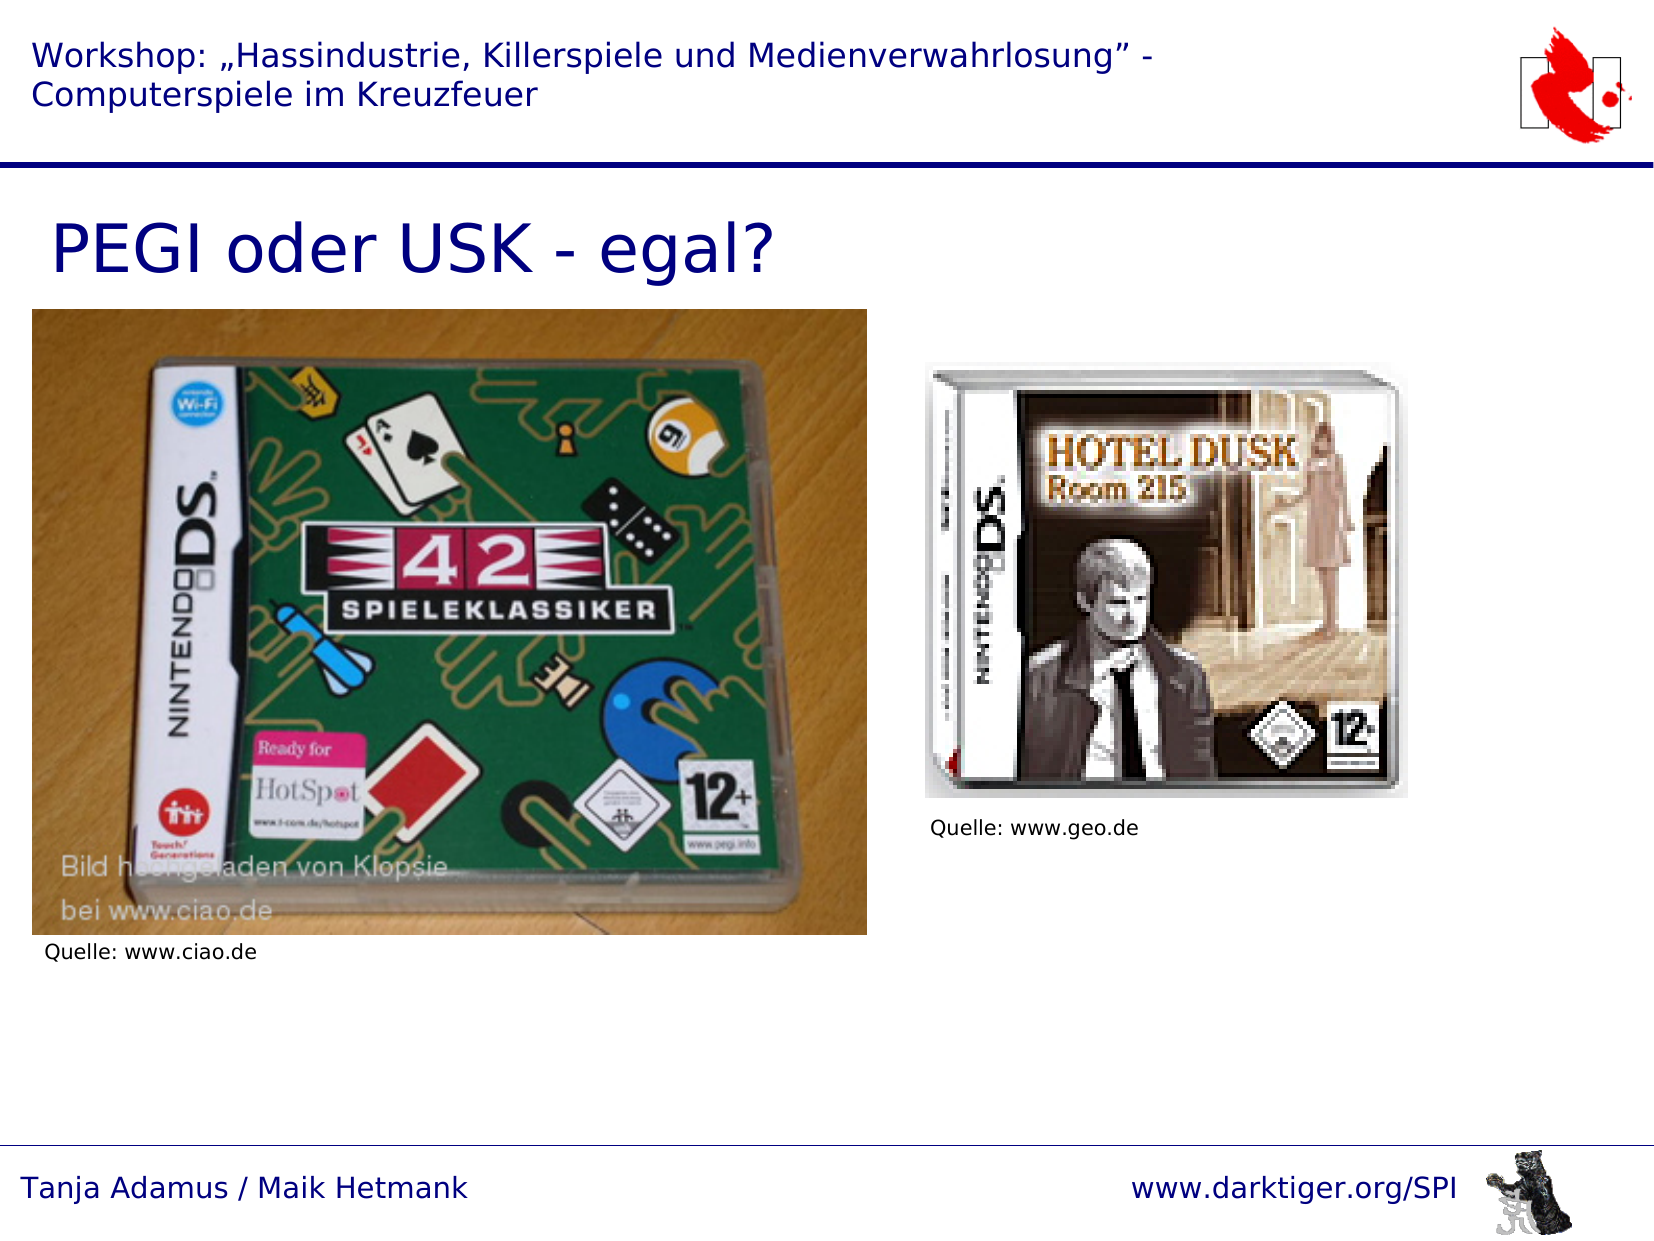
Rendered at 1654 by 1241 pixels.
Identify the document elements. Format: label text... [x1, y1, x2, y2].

text_box Workshop: „Hassindustrie, Killerspiele und Medienverwahrlosung” - Computerspiele im Kreuzfeuer [16, 29, 1418, 178]
picture [32, 309, 867, 935]
text_box PEGI oder USK - egal? [35, 202, 1565, 296]
text_box Quelle: www.geo.de [915, 809, 1154, 849]
picture [1503, 16, 1632, 148]
text_box Quelle: www.ciao.de [29, 933, 273, 973]
picture [925, 362, 1408, 798]
picture [1486, 1150, 1572, 1235]
